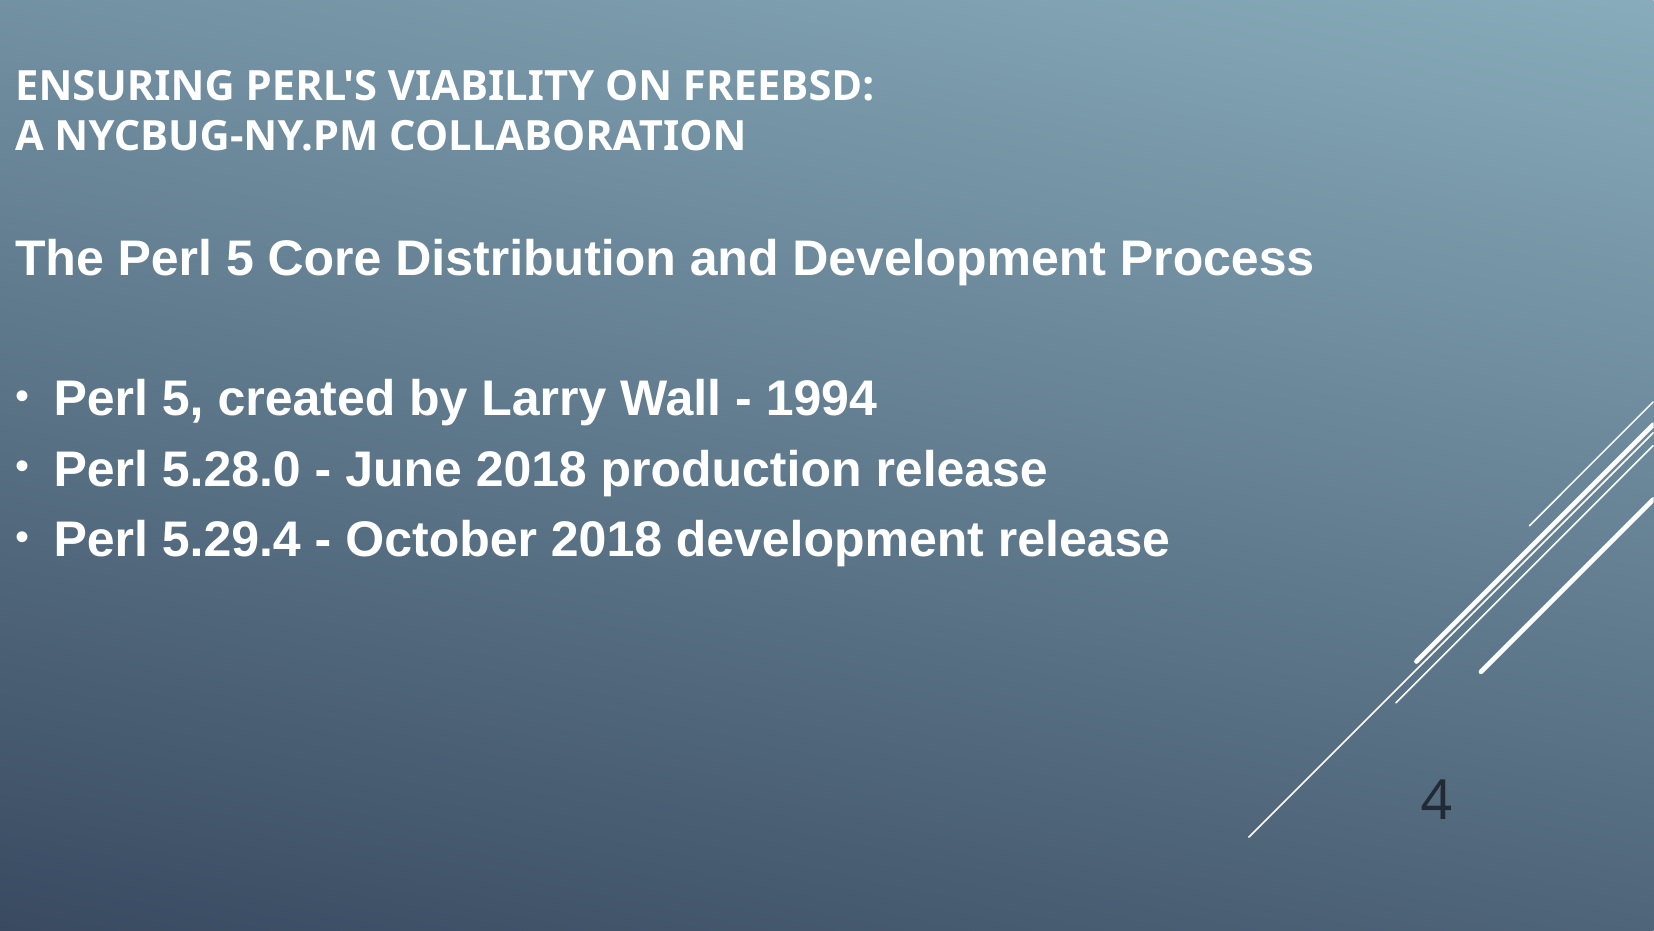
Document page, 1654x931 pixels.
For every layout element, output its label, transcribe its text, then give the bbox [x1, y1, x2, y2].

subtitle The Perl 5 Core Distribution and Development Process Perl 5, created by Larry Wall - 1994 Perl 5.28.0 - June 2018 production release Perl 5.29.4 - October 2018 development release [0, 217, 1489, 871]
title Ensuring Perl's Viability on FreeBSD: A NYCBUG-NY.PM Collaboration [0, 36, 1133, 180]
